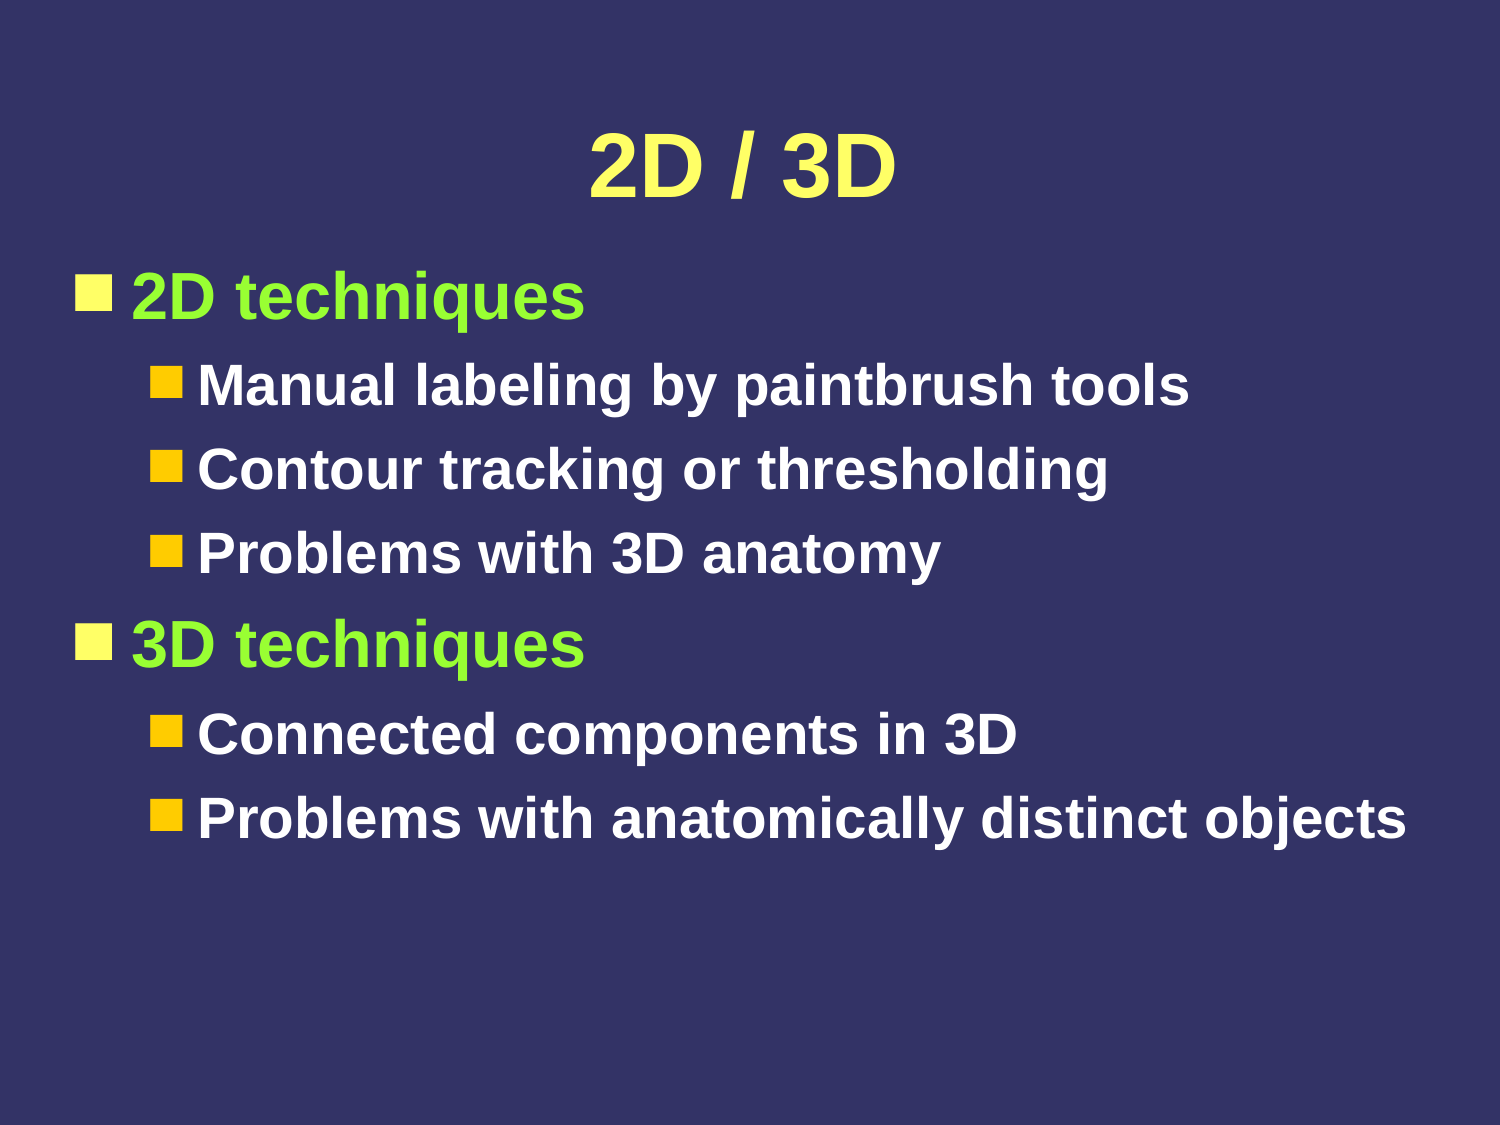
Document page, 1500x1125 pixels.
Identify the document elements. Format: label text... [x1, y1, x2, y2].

title 2D / 3D [99, 37, 1388, 225]
list 2D techniques Manual labeling by paintbrush tools Contour tracking or thresholding Problems with 3D anatomy 3D techniques Connected components in 3D Problems with anatomically distinct objects [60, 245, 1469, 1113]
